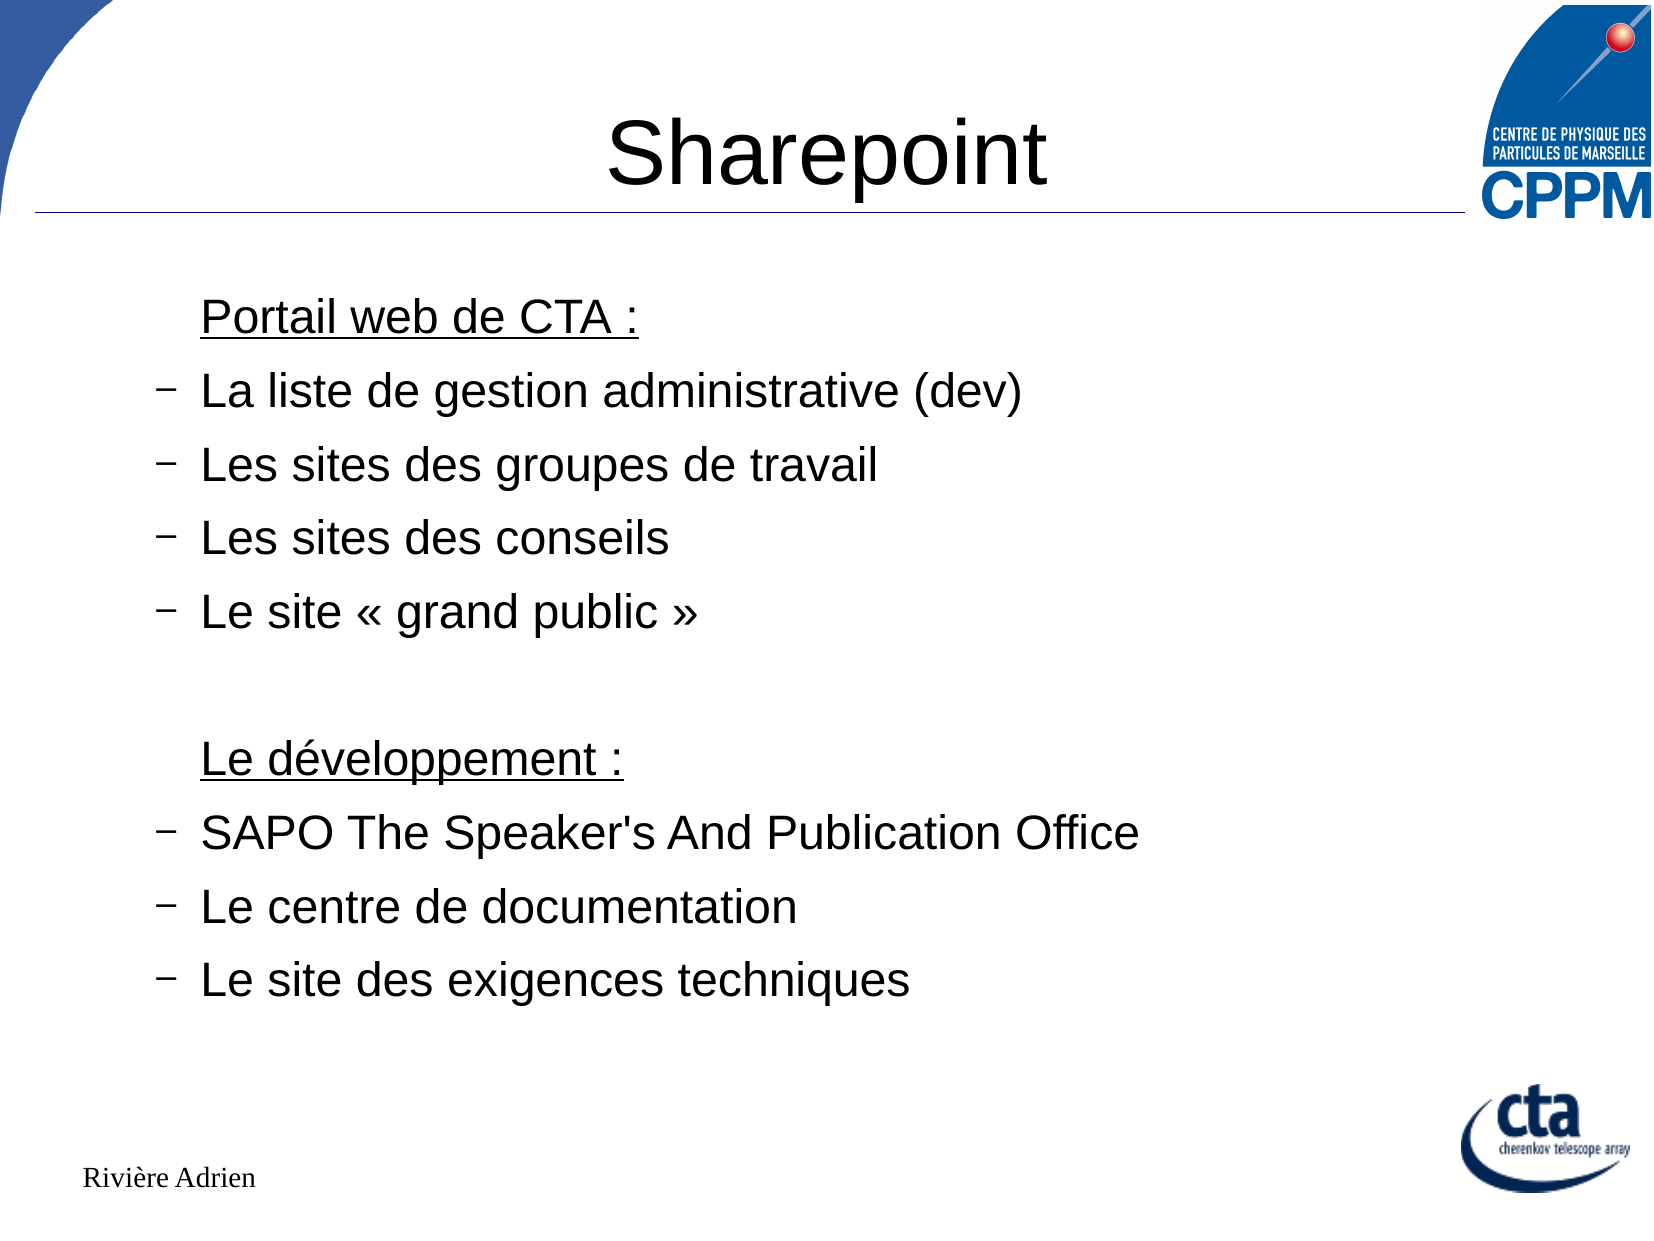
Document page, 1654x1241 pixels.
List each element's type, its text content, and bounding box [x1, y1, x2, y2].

title Sharepoint [82, 49, 1571, 257]
picture [1482, 5, 1651, 219]
picture [1461, 1084, 1630, 1193]
picture [0, 0, 119, 219]
list Portail web de CTA : La liste de gestion administrative (dev) Les sites des groupes de travail Les sites des conseils Le site « grand public » Le développement : SAPO The Speaker's And Publication Office Le centre de documentation Le site des exigences techniques [82, 290, 1538, 1010]
